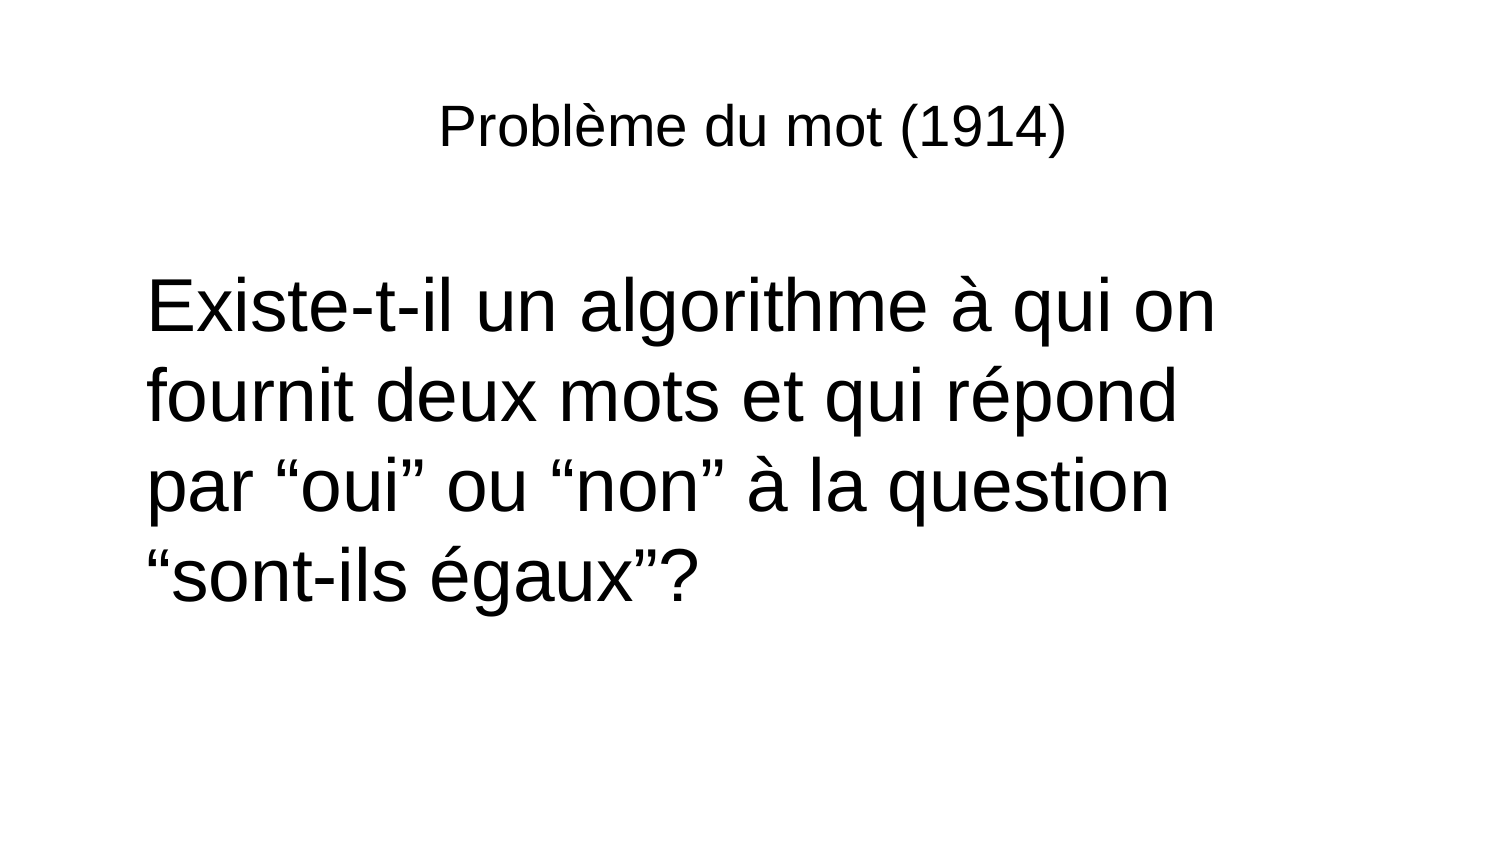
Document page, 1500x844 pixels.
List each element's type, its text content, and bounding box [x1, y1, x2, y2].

text_box Existe-t-il un algorithme à qui on fournit deux mots et qui répond par “oui” ou “non” à la question “sont-ils égaux”? [131, 241, 1315, 643]
title Problème du mot (1914) [424, 73, 1201, 168]
